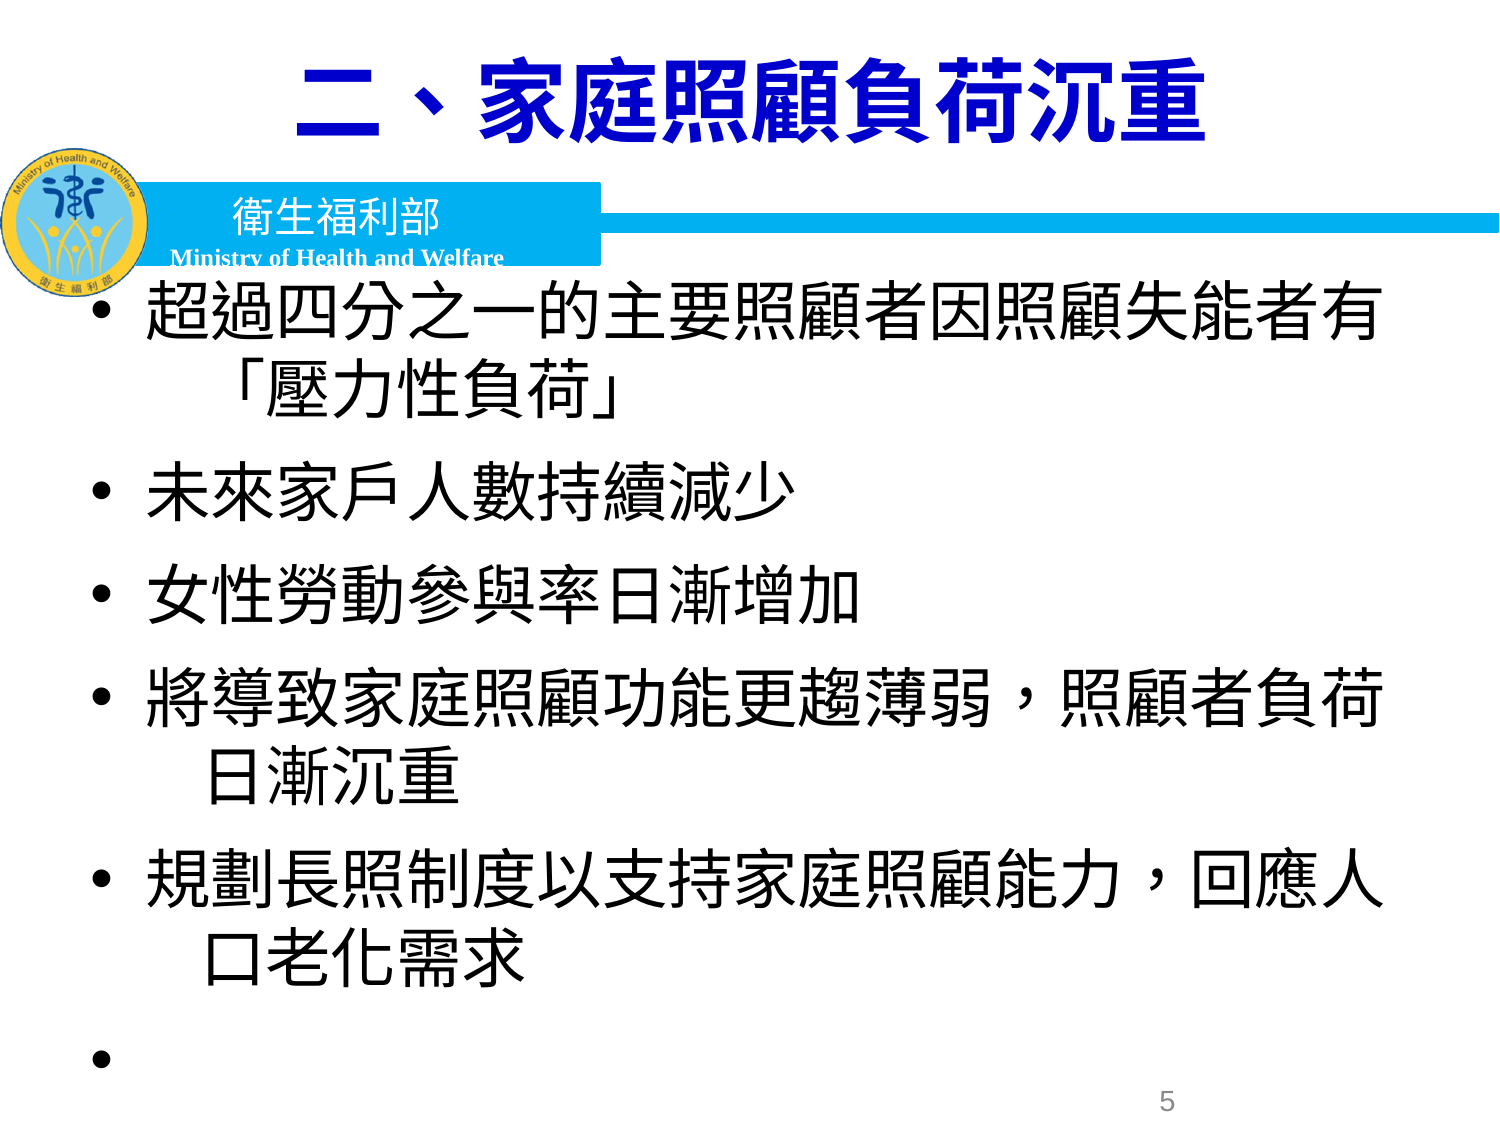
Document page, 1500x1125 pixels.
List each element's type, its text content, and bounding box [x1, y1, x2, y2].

list 超過四分之一的主要照顧者因照顧失能者有「壓力性負荷」 未來家戶人數持續減少 女性勞動參與率日漸增加 將導致家庭照顧功能更趨薄弱，照顧者負荷日漸沉重 規劃長照制度以支持家庭照顧能力，回應人口老化需求 [75, 262, 1426, 1005]
text_box 5 [1144, 1069, 1495, 1125]
title 二、家庭照顧負荷沉重 [75, 4, 1426, 193]
